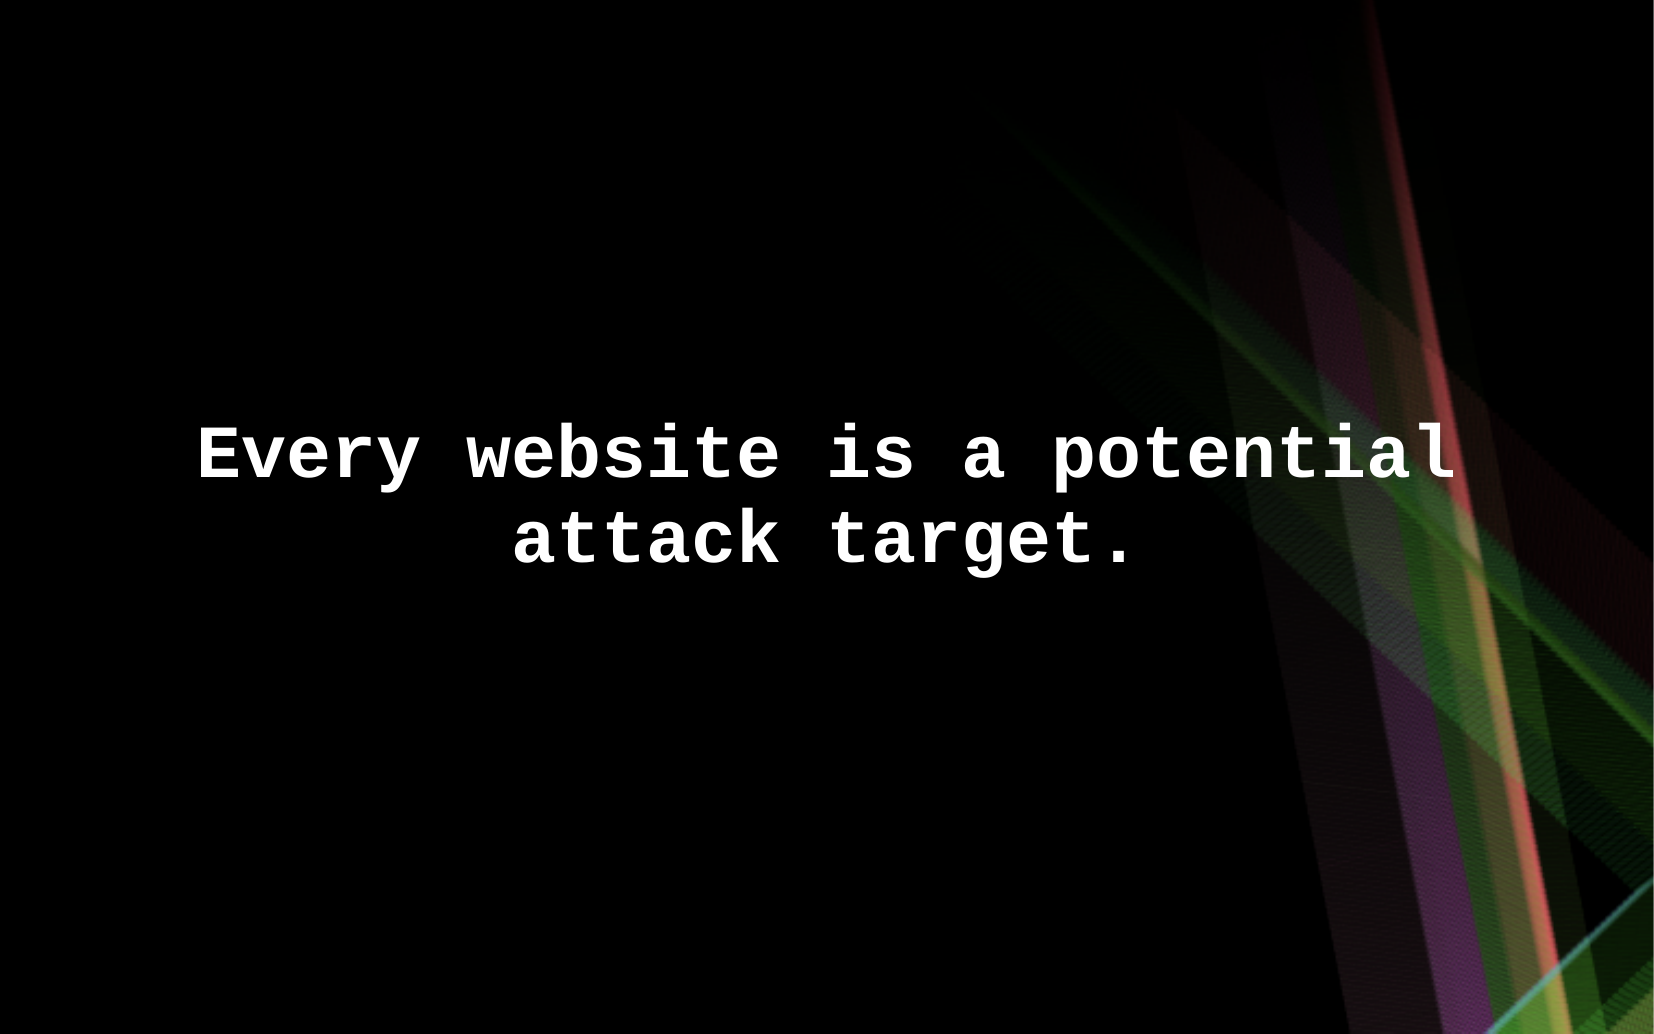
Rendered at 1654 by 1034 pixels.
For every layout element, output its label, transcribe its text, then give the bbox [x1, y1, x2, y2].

subtitle Every website is a potential attack target. [82, 100, 1571, 901]
picture [0, 0, 1654, 1034]
